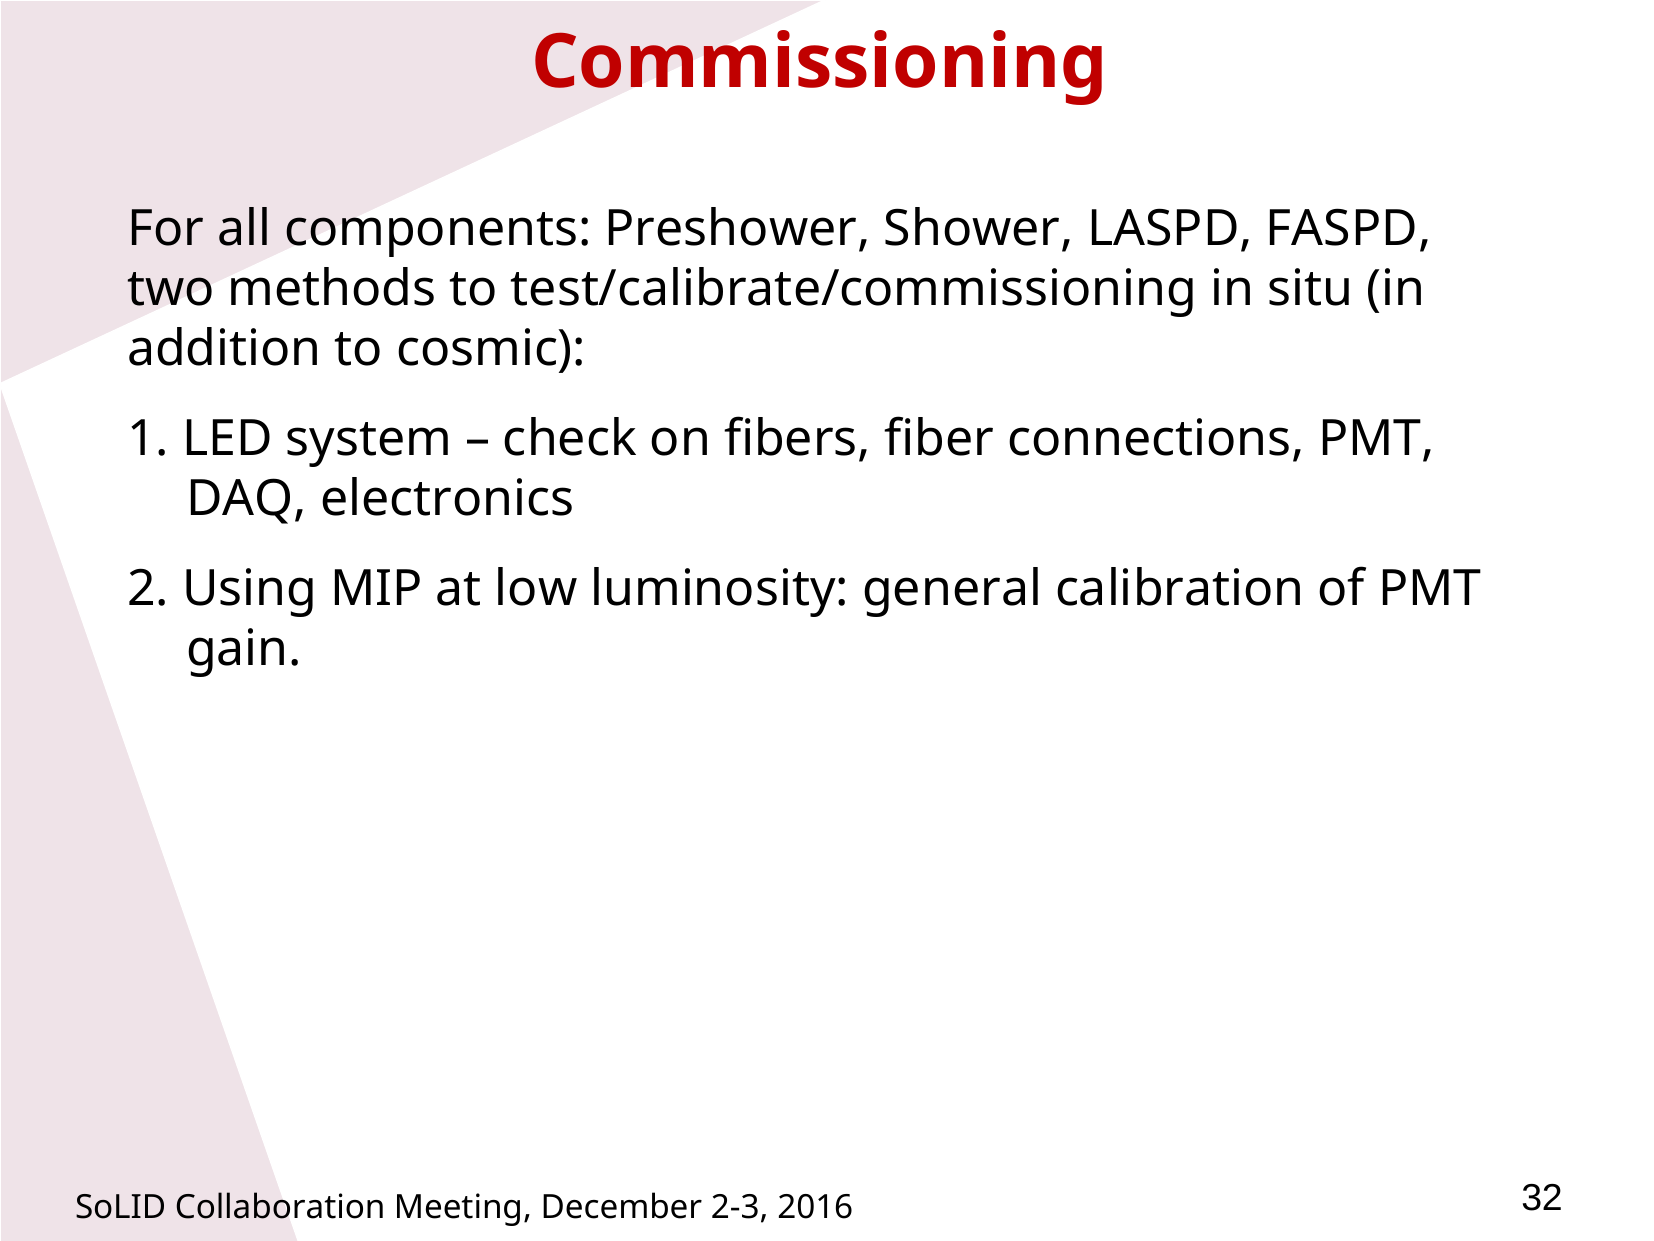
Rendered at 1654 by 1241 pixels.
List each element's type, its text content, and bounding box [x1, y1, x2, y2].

text_box For all components: Preshower, Shower, LASPD, FASPD, two methods to test/calibrate/commissioning in situ (in addition to cosmic): 1. LED system – check on fibers, fiber connections, PMT, DAQ, electronics 2. Using MIP at low luminosity: general calibration of PMT gain. [112, 187, 1538, 1013]
title Commissioning [68, 13, 1571, 152]
